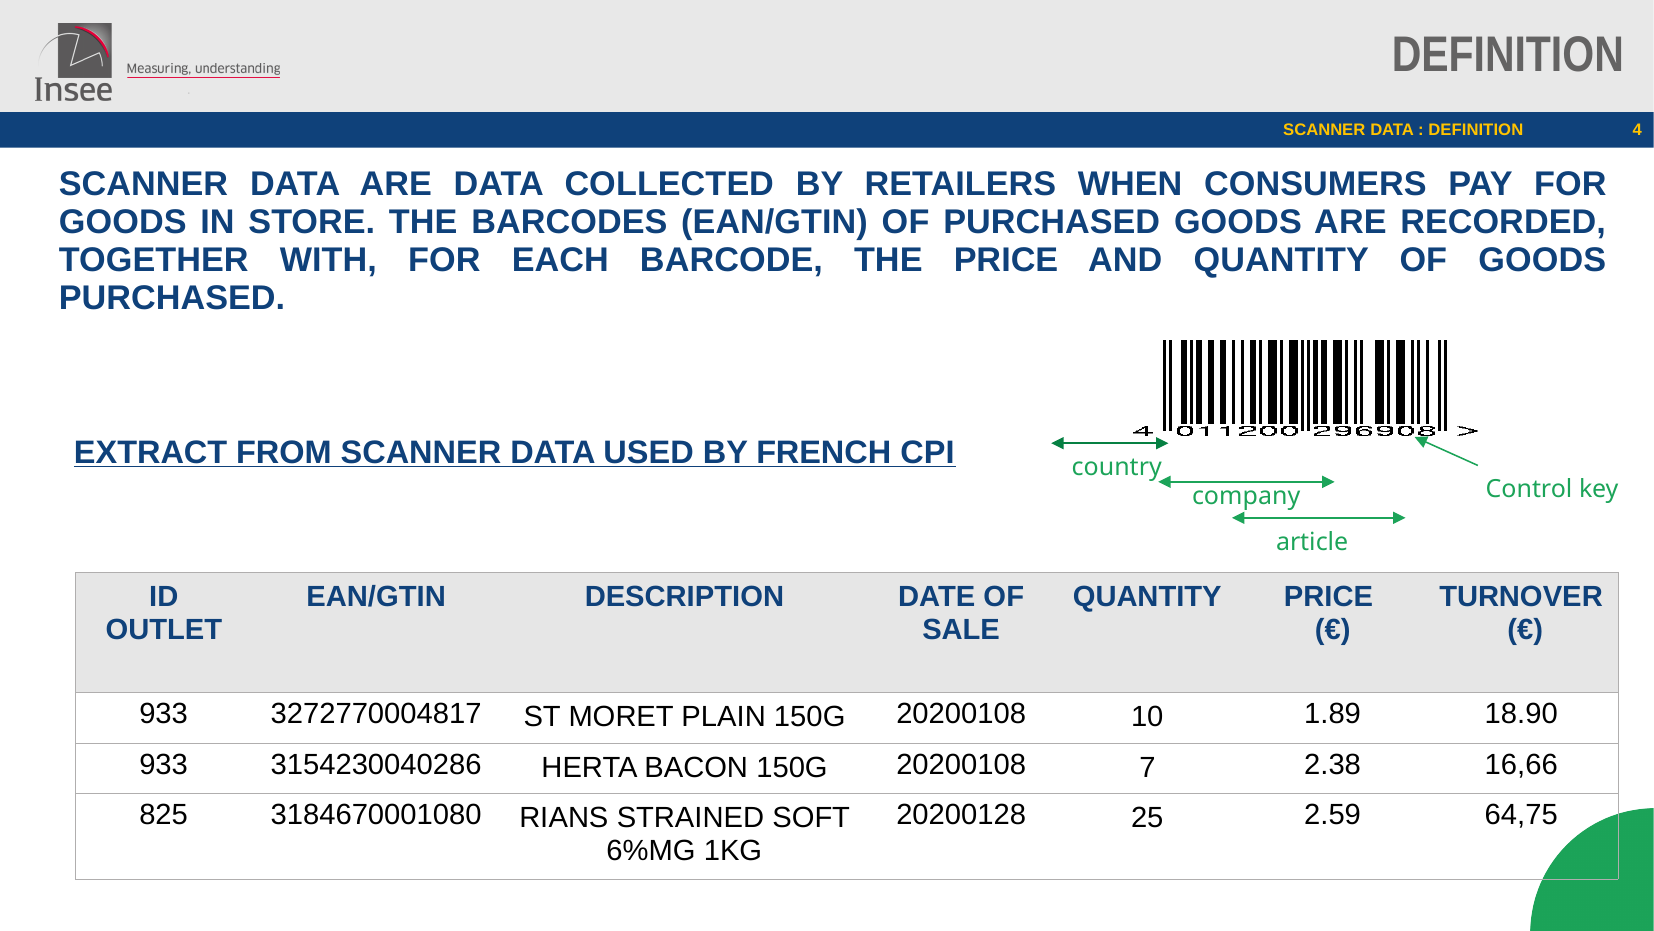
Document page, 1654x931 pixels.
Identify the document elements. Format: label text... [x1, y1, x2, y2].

table_cell 64,75 [1424, 794, 1618, 879]
table_header QUANTITY [1054, 573, 1241, 692]
table_cell 933 [76, 693, 252, 743]
table_cell 933 [76, 744, 252, 793]
table_header PRICE (€) [1241, 573, 1424, 692]
table_header DATE OF SALE [869, 573, 1054, 692]
table_cell ST MORET PLAIN 150G [500, 693, 869, 743]
text_box country [1051, 443, 1183, 489]
table_cell 3154230040286 [252, 744, 500, 793]
table_cell 3272770004817 [252, 693, 500, 743]
table_cell 18.90 [1424, 693, 1618, 743]
table_header TURNOVER (€) [1424, 573, 1618, 692]
table_cell 2.59 [1241, 794, 1424, 879]
table_cell 1.89 [1241, 693, 1424, 743]
table_cell HERTA BACON 150G [500, 744, 869, 793]
table_cell 25 [1054, 794, 1241, 879]
table_cell 20200108 [869, 693, 1054, 743]
picture [35, 23, 265, 101]
text_box Extract from scanner data used by FRENCH CPI [73, 431, 1015, 493]
list Scanner data are data collected by retailers when consumers pay for goods in store. The barcodes (EAN/GTIN) of purchased goods are recorded, together with, for each barcode, the price and quantity of goods purchased. [59, 164, 1607, 318]
picture [1125, 330, 1501, 444]
title DEFINITION [265, 0, 1625, 107]
text_box Control key [1427, 465, 1654, 511]
table_cell 20200108 [869, 744, 1054, 793]
table_cell 3184670001080 [252, 794, 500, 879]
table_header EAN/GTIN [252, 573, 500, 692]
table_cell 7 [1054, 744, 1241, 793]
table_header ID OUTLET [76, 573, 252, 692]
text_box article [1218, 517, 1406, 564]
table_cell 2.38 [1241, 744, 1424, 793]
table_cell 20200128 [869, 794, 1054, 879]
table_cell 16,66 [1424, 744, 1618, 793]
table_cell 10 [1054, 693, 1241, 743]
table_cell 825 [76, 794, 252, 879]
table_header DESCRIPTION [500, 573, 869, 692]
text_box company [1169, 472, 1324, 518]
picture [1530, 808, 1654, 931]
table_cell RIANS STRAINED SOFT 6%MG 1KG [500, 794, 869, 879]
